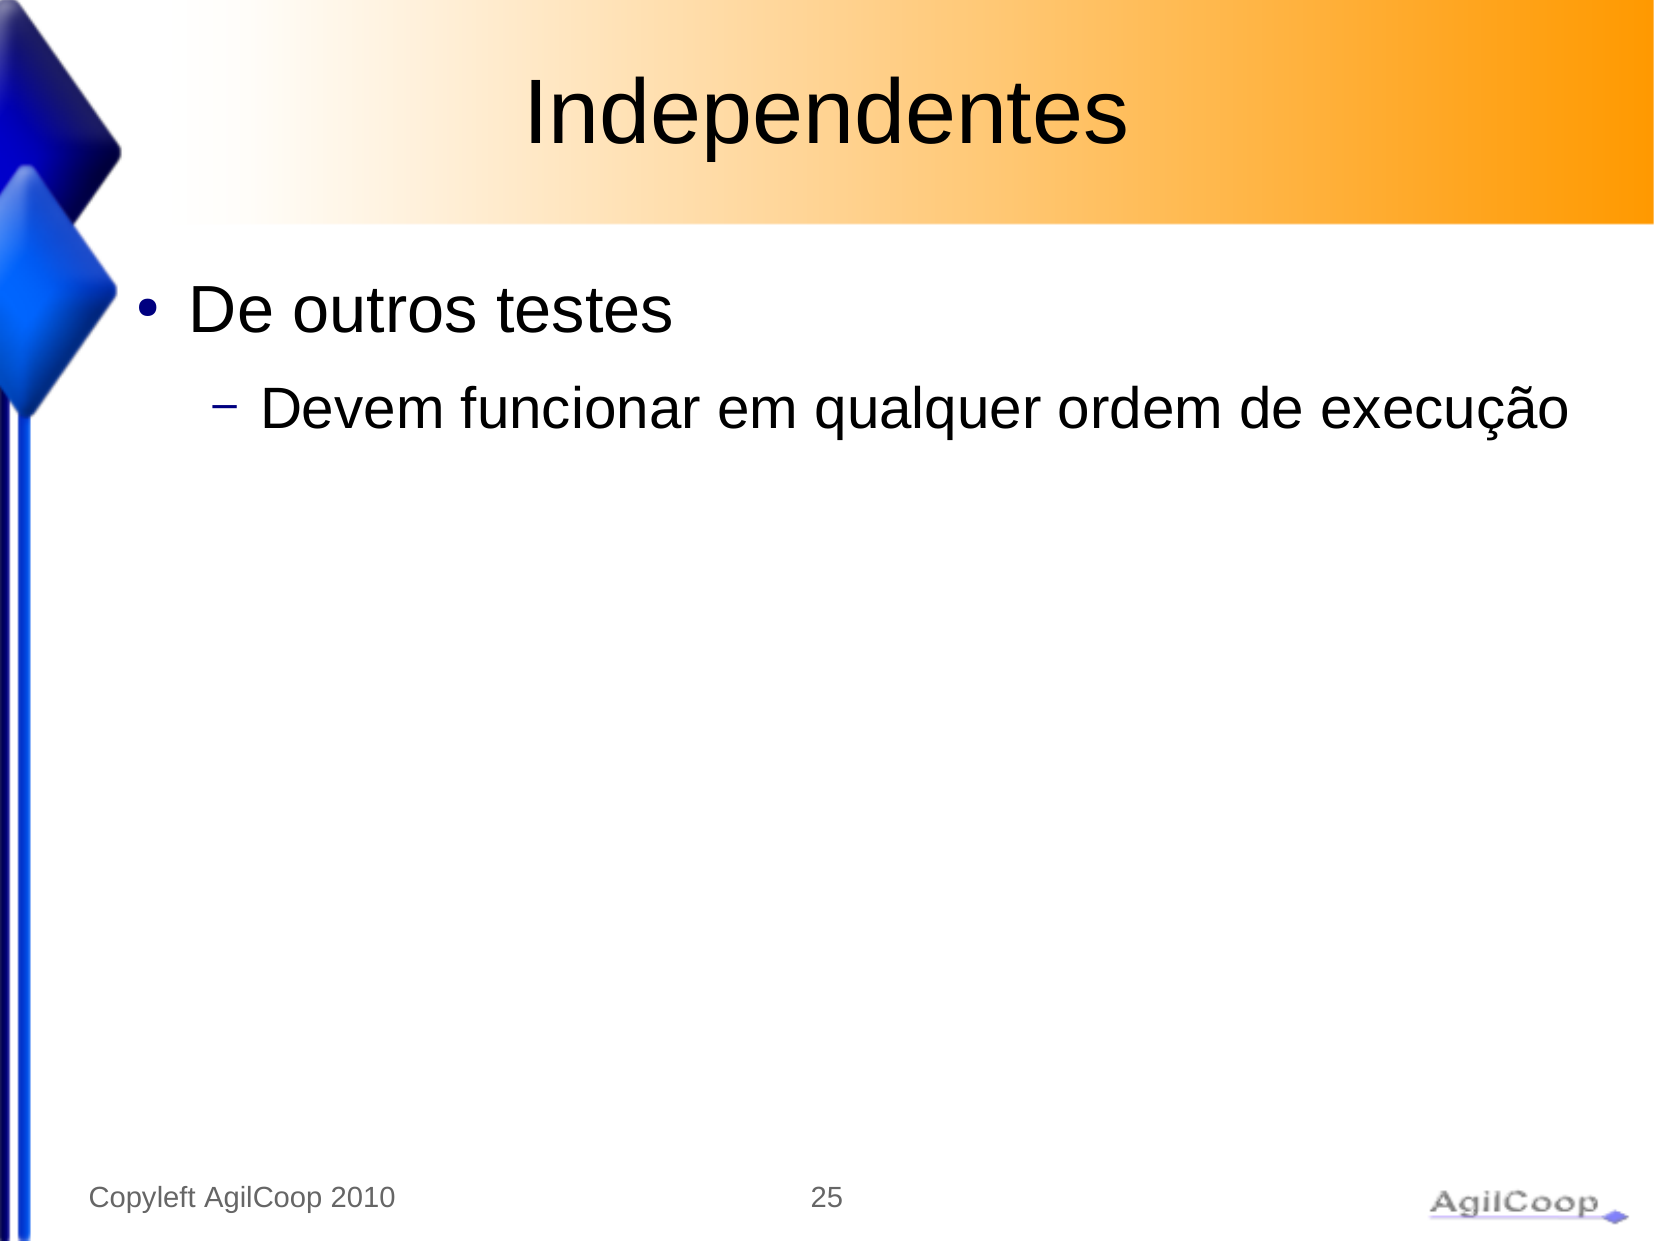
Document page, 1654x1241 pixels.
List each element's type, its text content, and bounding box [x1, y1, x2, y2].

picture [0, 0, 1654, 1241]
title Independentes [82, 8, 1571, 216]
list De outros testes Devem funcionar em qualquer ordem de execução [118, 271, 1607, 1108]
